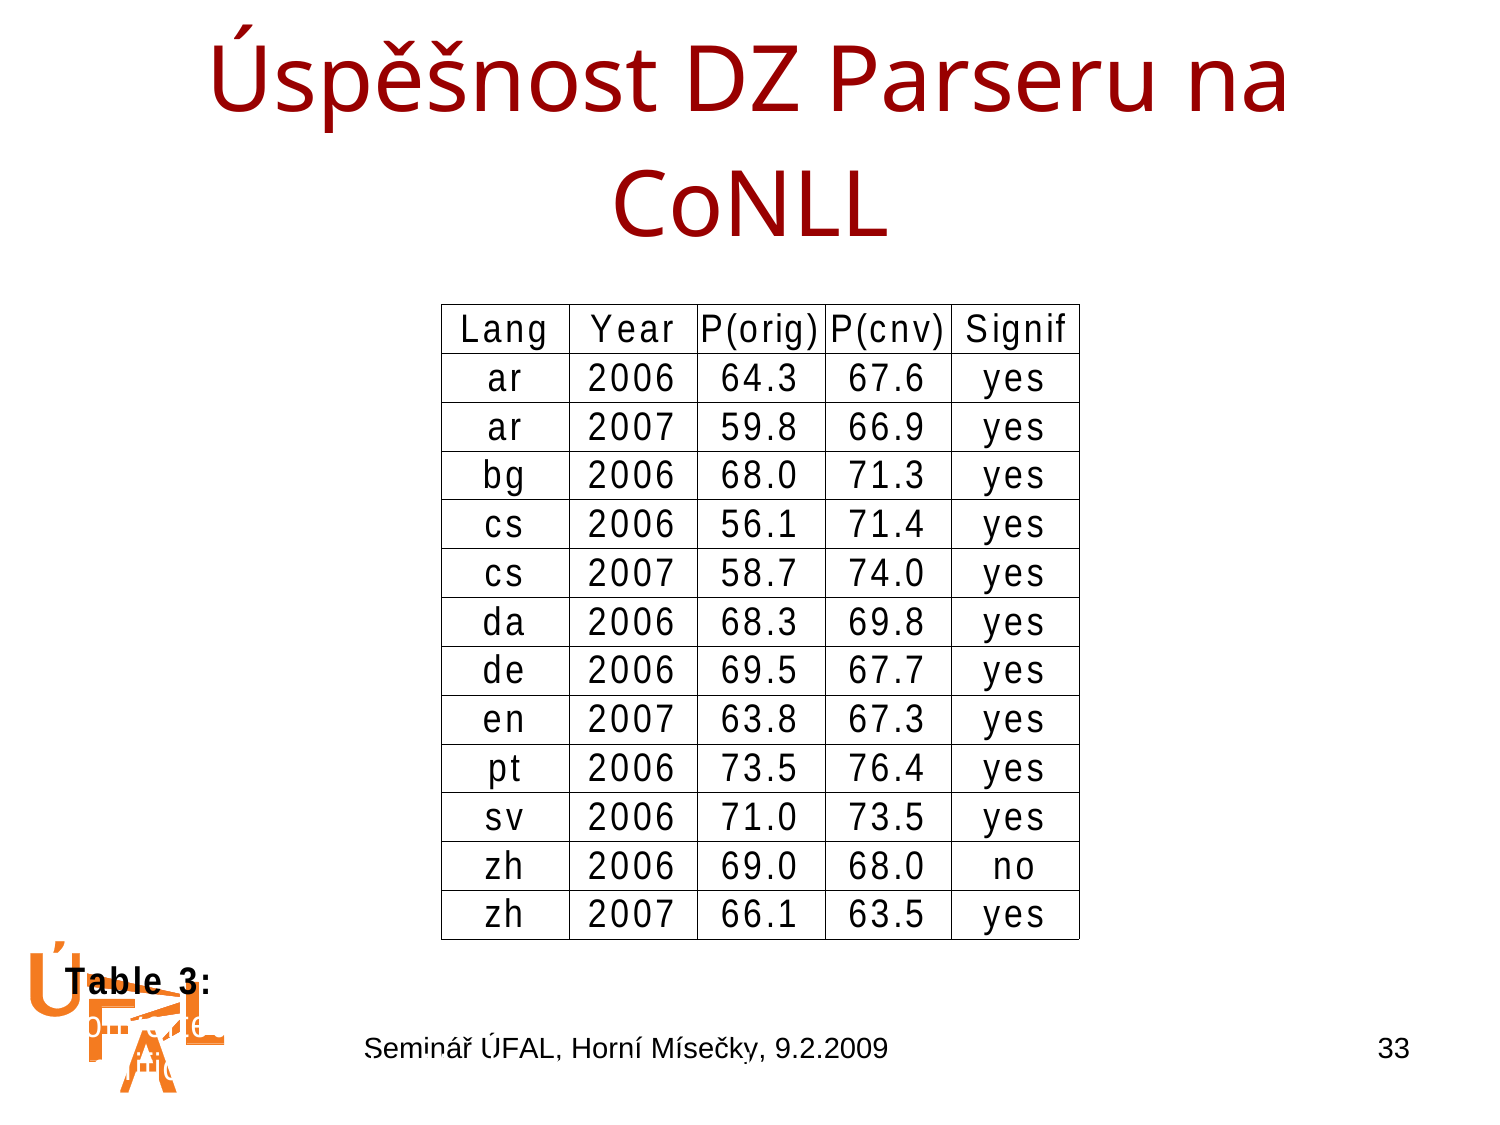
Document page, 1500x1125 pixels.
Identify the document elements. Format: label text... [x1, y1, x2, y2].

picture [64, 302, 1459, 1096]
title Úspěšnost DZ Parseru na CoNLL [75, 45, 1426, 233]
